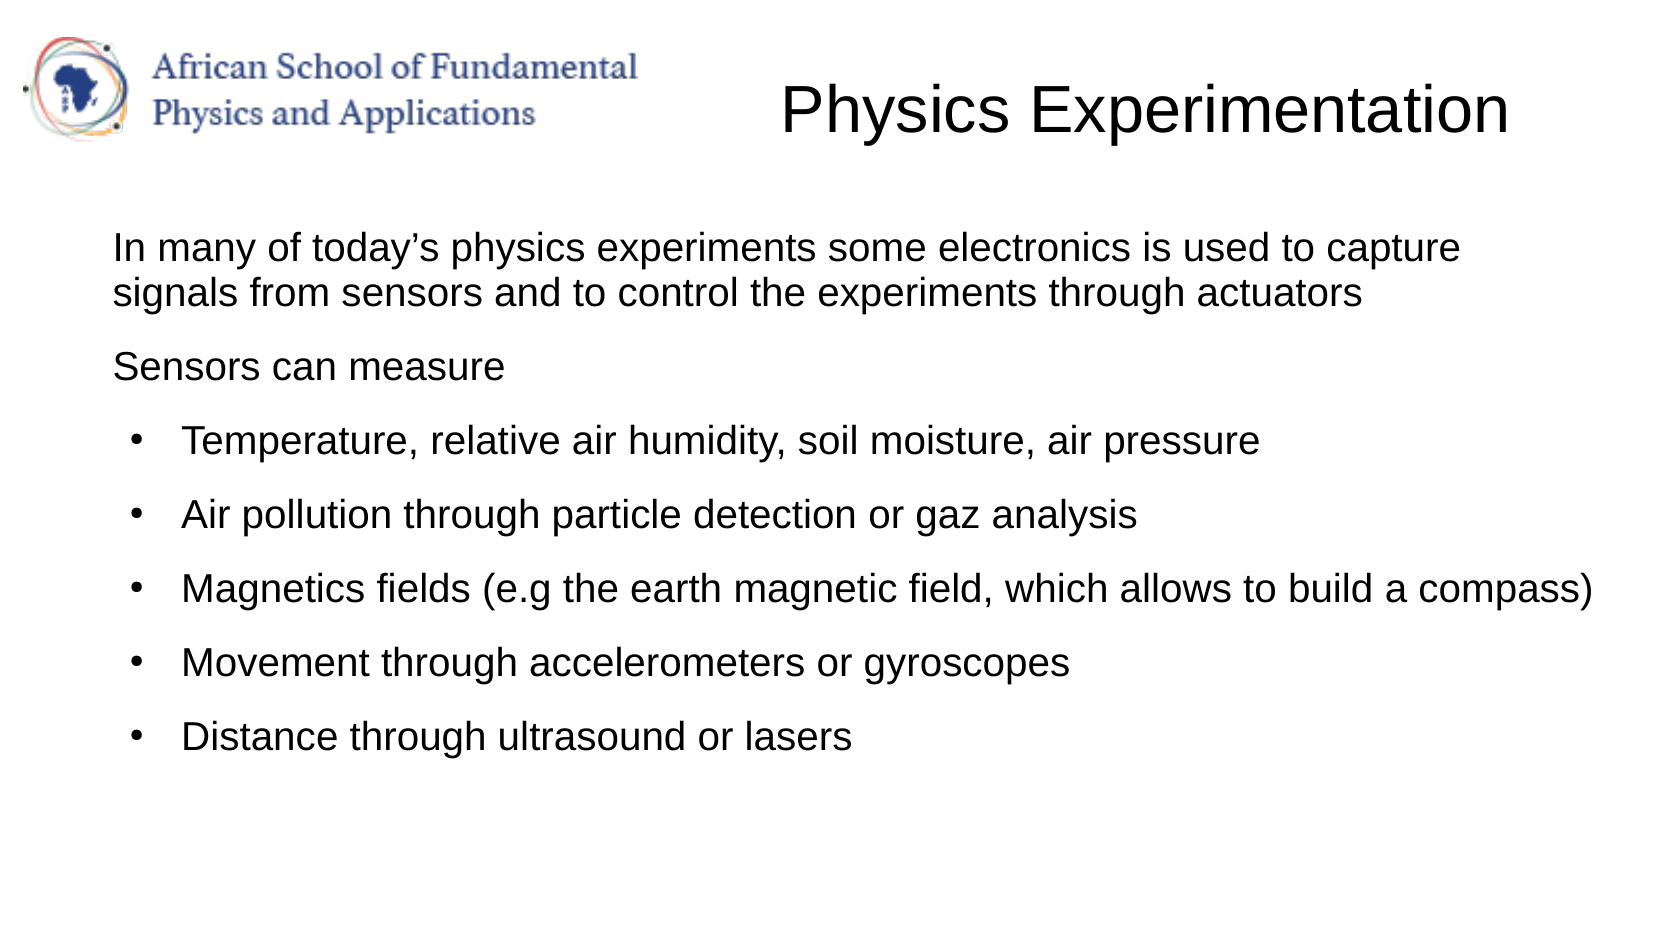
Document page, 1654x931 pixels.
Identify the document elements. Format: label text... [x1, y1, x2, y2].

picture [23, 37, 638, 142]
list In many of today’s physics experiments some electronics is used to capture signals from sensors and to control the experiments through actuators Sensors can measure Temperature, relative air humidity, soil moisture, air pressure Air pollution through particle detection or gaz analysis Magnetics fields (e.g the earth magnetic field, which allows to build a compass) Movement through accelerometers or gyroscopes Distance through ultrasound or lasers [112, 225, 1601, 765]
title Physics Experimentation [679, 32, 1613, 188]
